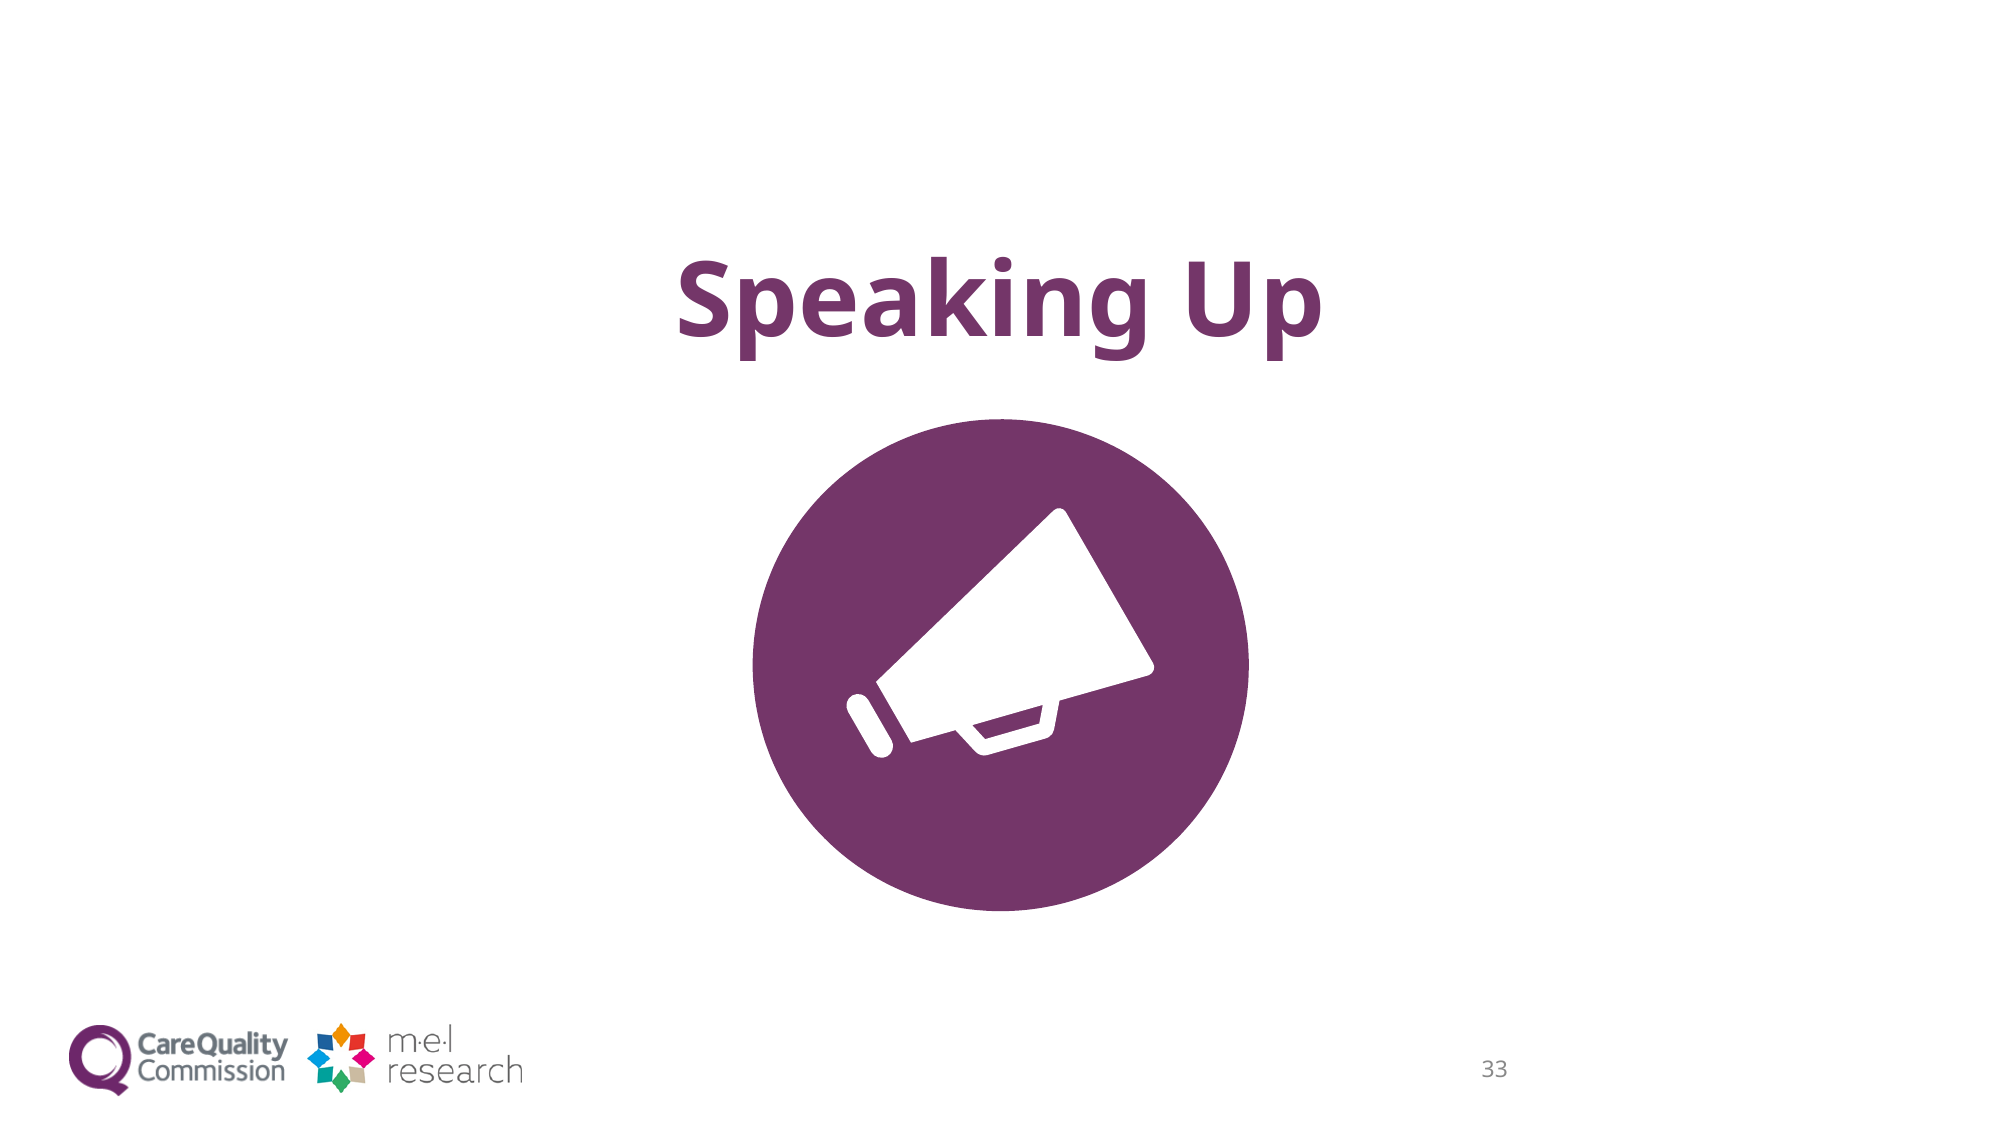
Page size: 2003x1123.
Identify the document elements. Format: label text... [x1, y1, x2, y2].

picture [307, 1023, 522, 1093]
text_box [896, 419, 1105, 442]
picture [67, 1023, 291, 1099]
title Speaking Up [131, 210, 1871, 327]
picture [812, 442, 1191, 821]
text_box [752, 505, 1249, 912]
slide_number 33 [1466, 1039, 1934, 1100]
